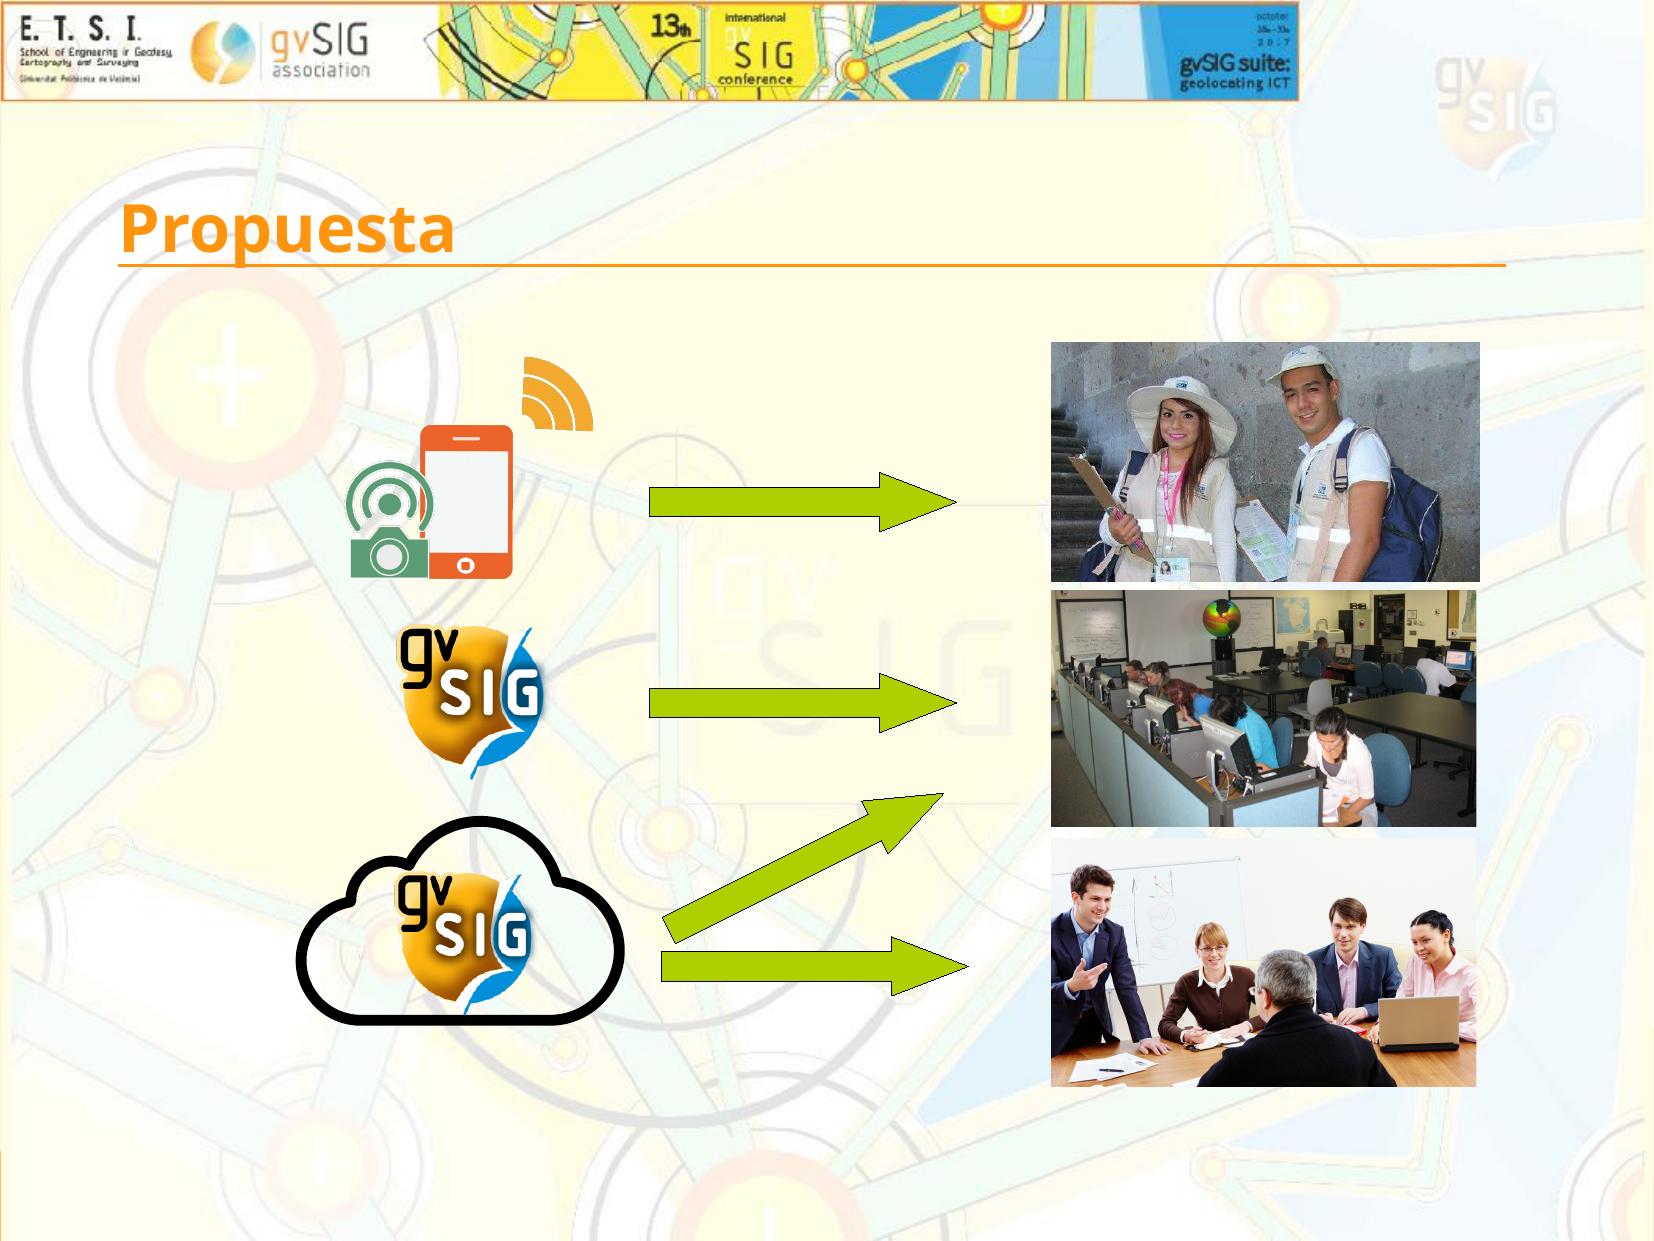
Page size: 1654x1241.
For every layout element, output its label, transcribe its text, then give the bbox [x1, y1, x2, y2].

picture [0, 0, 1654, 1241]
text_box [70, 329, 1536, 1038]
title Propuesta [118, 177, 1607, 276]
